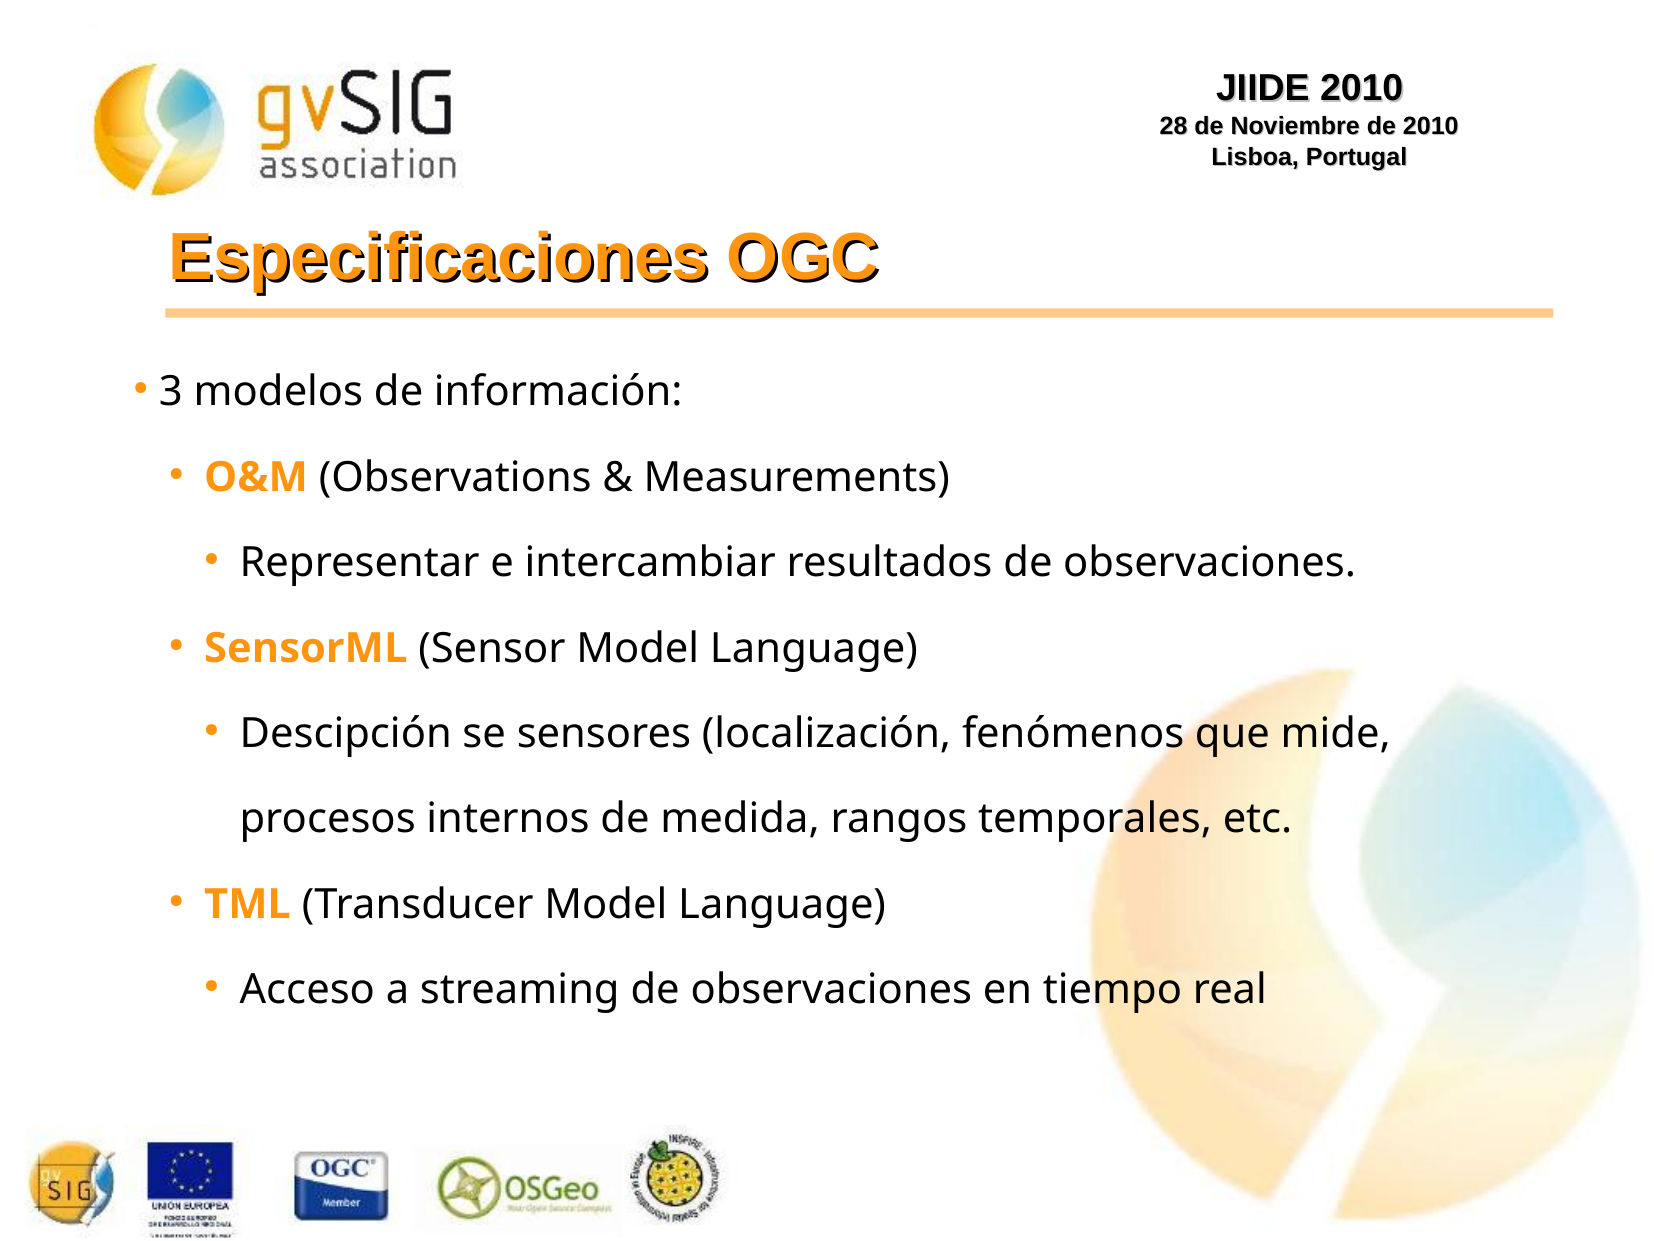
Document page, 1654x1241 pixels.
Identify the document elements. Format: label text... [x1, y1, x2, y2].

text_box 3 modelos de información: O&M (Observations & Measurements) Representar e intercambiar resultados de observaciones. SensorML (Sensor Model Language) Descipción se sensores (localización, fenómenos que mide, procesos internos de medida, rangos temporales, etc. TML (Transducer Model Language) Acceso a streaming de observaciones en tiempo real [118, 325, 1477, 1043]
text_box Especificaciones OGC [153, 212, 897, 302]
picture [1, 0, 1654, 1241]
